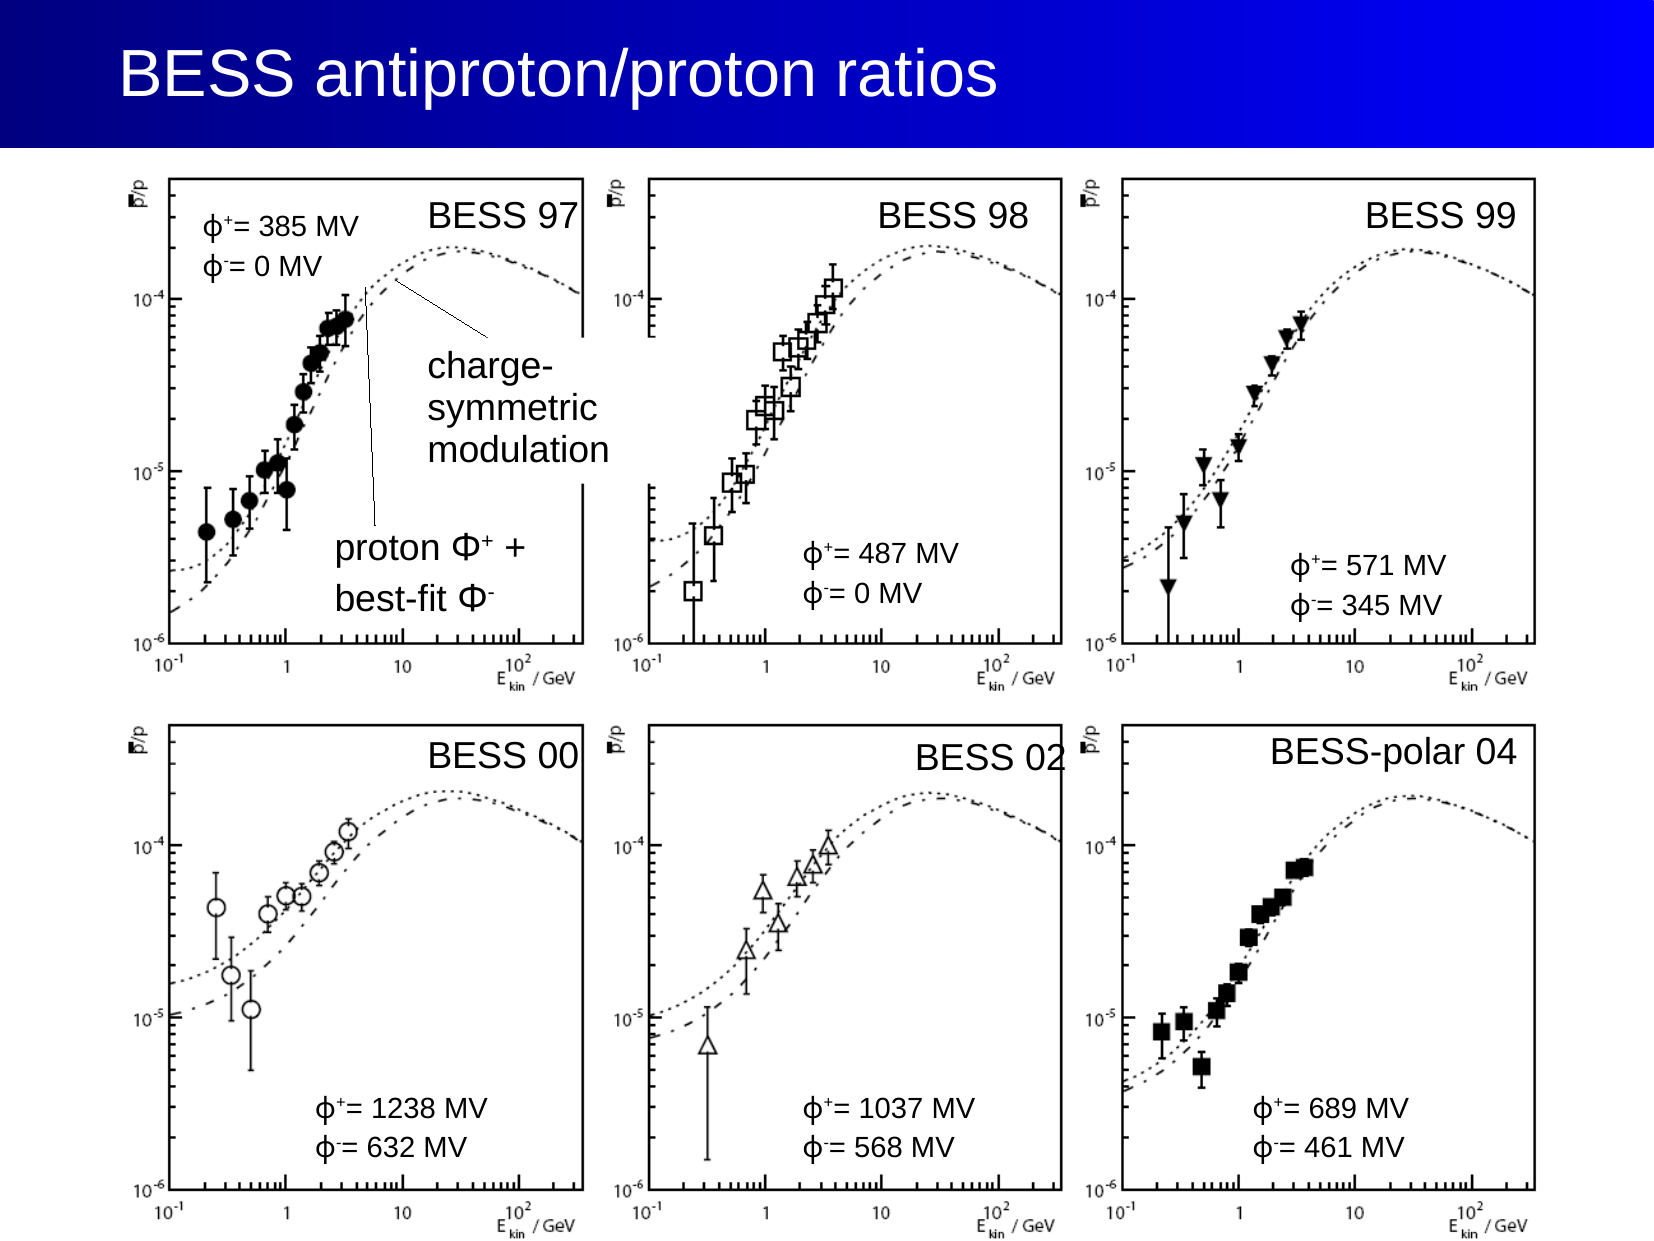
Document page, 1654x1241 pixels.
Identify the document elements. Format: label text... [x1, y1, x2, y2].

text_box BESS 02 [900, 728, 1088, 788]
text_box BESS 99 [1350, 187, 1538, 247]
text_box ϕ+= 487 MV ϕ-= 0 MV [787, 525, 1088, 608]
text_box ϕ+= 689 MV ϕ-= 461 MV [1237, 1079, 1538, 1163]
text_box proton Φ+ + best-fit Φ- [319, 513, 583, 616]
text_box ϕ+= 1238 MV ϕ-= 632 MV [300, 1079, 601, 1163]
text_box ϕ+= 385 MV ϕ-= 0 MV [187, 197, 413, 281]
text_box BESS 98 [862, 187, 1051, 247]
text_box ϕ+= 571 MV ϕ-= 345 MV [1275, 536, 1576, 620]
text_box charge-symmetric modulation [412, 337, 676, 484]
picture [112, 165, 1545, 1241]
title BESS antiproton/proton ratios [0, 7, 1654, 141]
text_box BESS 97 [412, 187, 601, 247]
text_box BESS-polar 04 [1255, 723, 1573, 782]
text_box BESS 00 [412, 727, 601, 788]
text_box ϕ+= 1037 MV ϕ-= 568 MV [787, 1079, 1088, 1163]
